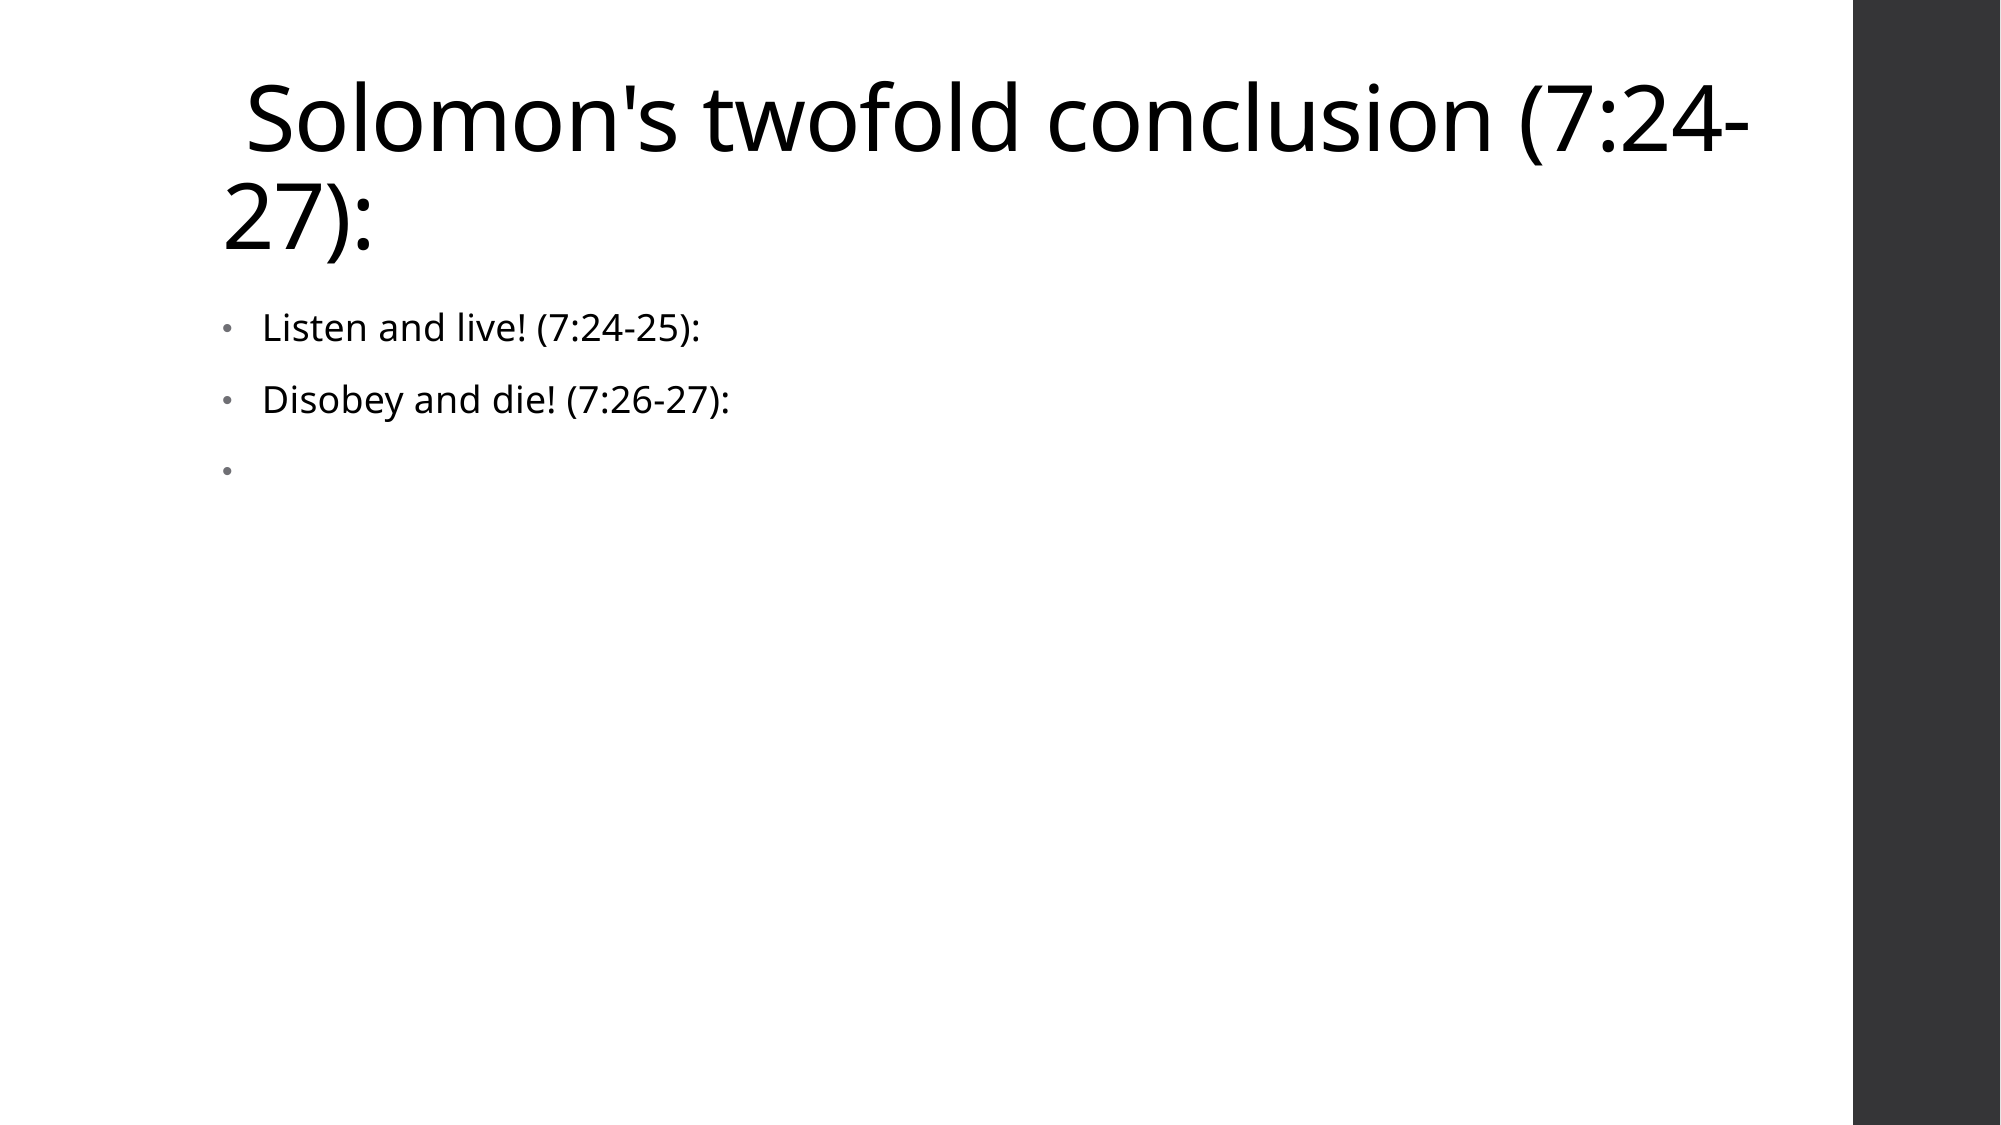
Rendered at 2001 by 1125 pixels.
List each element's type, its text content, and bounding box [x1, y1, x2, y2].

title Solomon's twofold conclusion (7:24-27): [206, 60, 1797, 278]
list Listen and live! (7:24-25): Disobey and die! (7:26-27): [206, 299, 1617, 1014]
